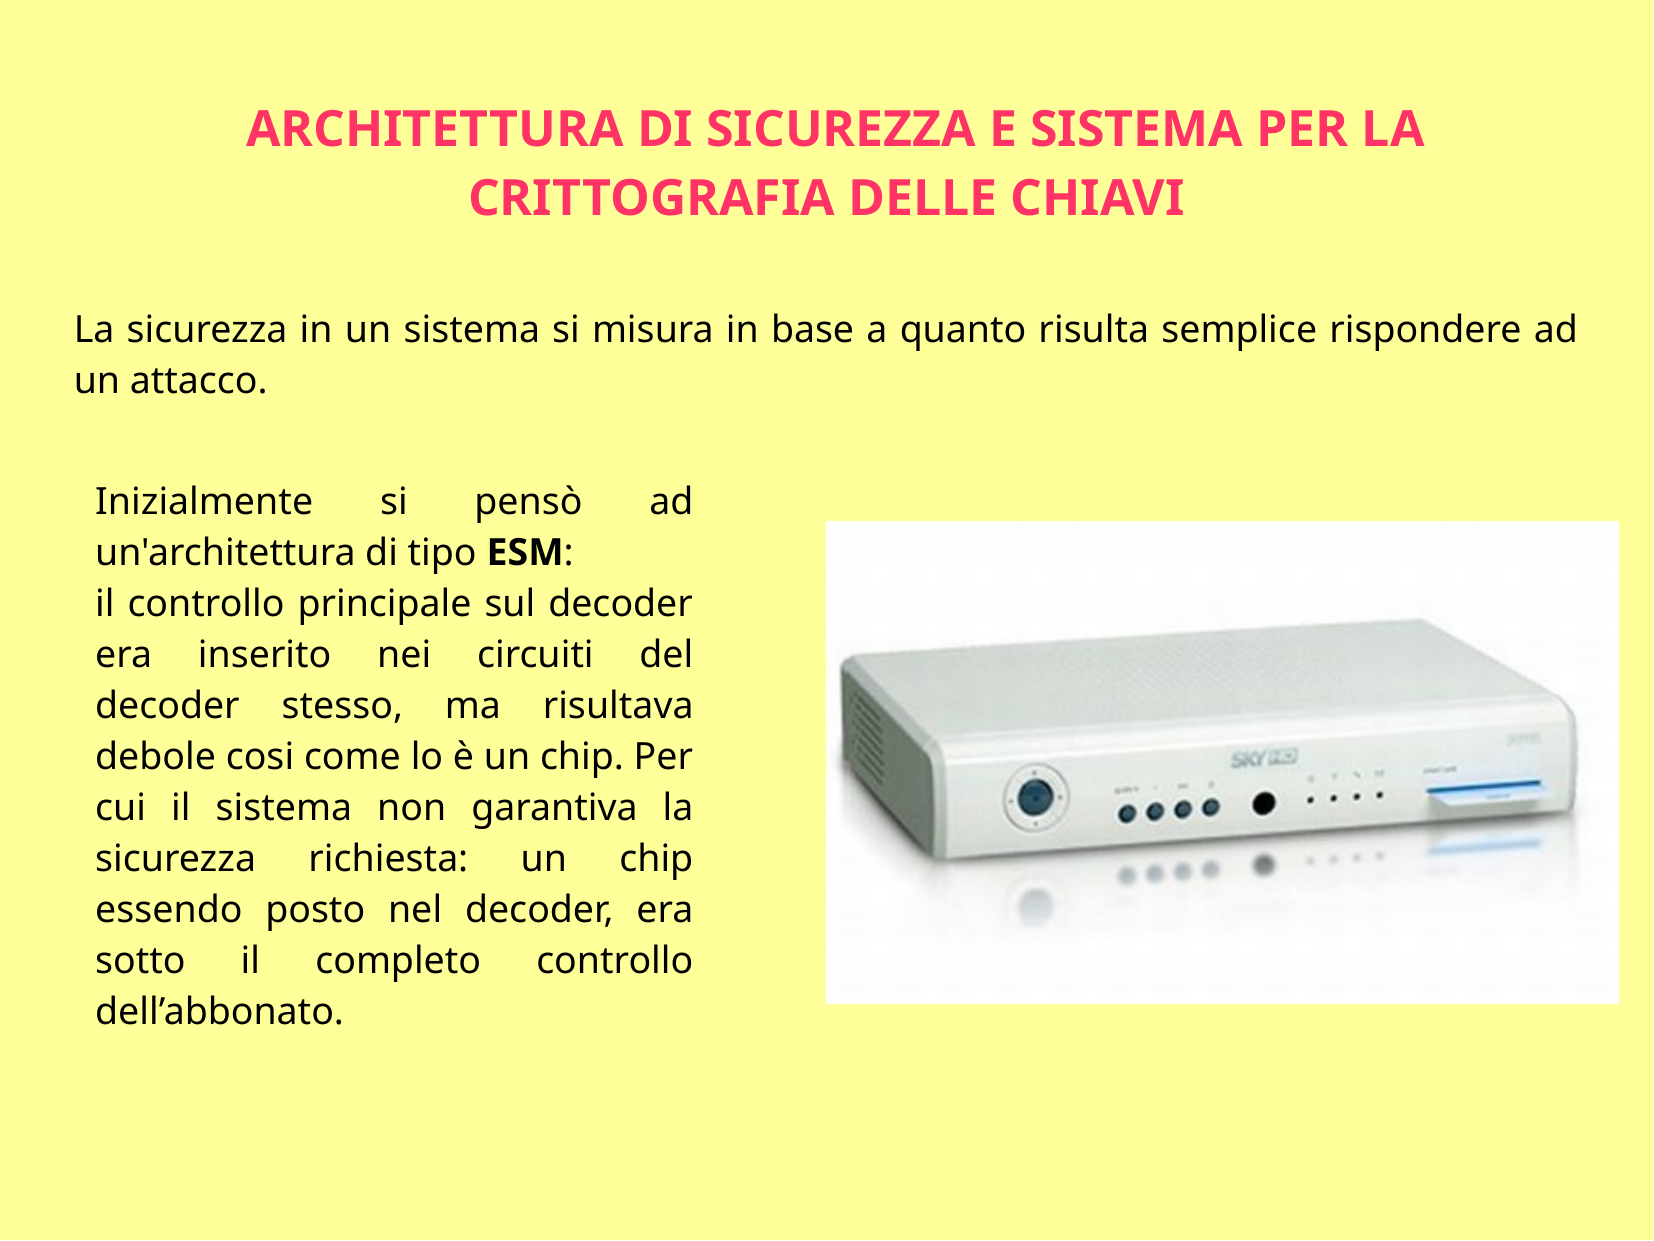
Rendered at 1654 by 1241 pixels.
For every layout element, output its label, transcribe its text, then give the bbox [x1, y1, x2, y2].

text_box ARCHITETTURA DI SICUREZZA E SISTEMA PER LA CRITTOGRAFIA DELLE CHIAVI [29, 85, 1625, 250]
picture [826, 521, 1619, 1004]
text_box La sicurezza in un sistema si misura in base a quanto risulta semplice rispondere ad un attacco. [59, 295, 1595, 502]
text_box Inizialmente si pensò ad un'architettura di tipo ESM: il controllo principale sul decoder era inserito nei circuiti del decoder stesso, ma risultava debole cosi come lo è un chip. Per cui il sistema non garantiva la sicurezza richiesta: un chip essendo posto nel decoder, era sotto il completo controllo dell’abbonato. [80, 467, 709, 1093]
